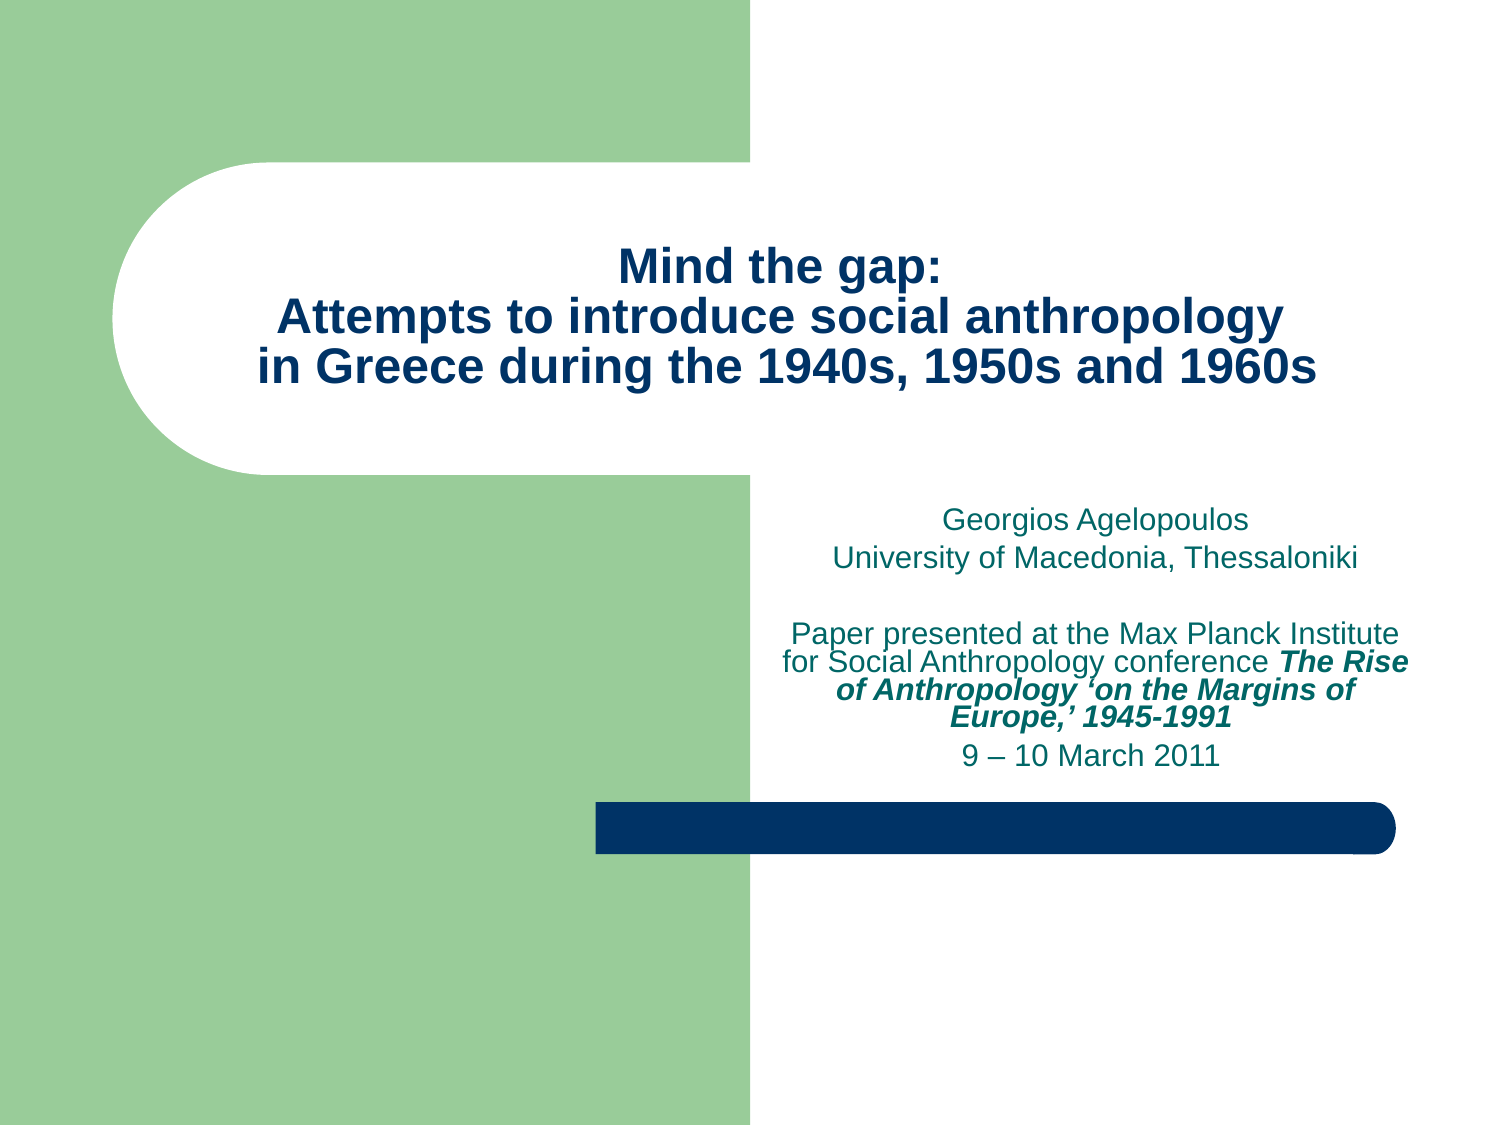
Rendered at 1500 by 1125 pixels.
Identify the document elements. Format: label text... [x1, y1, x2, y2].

text_box Georgios Agelopoulos University of Macedonia, Thessaloniki Paper presented at the Max Planck Institute for Social Anthropology conference The Rise of Anthropology ‘on the Margins of Europe,’ 1945-1991 9 – 10 March 2011 [766, 480, 1426, 780]
title Mind the gap: Attempts to introduce social anthropology in Greece during the 1940s, 1950s and 1960s [158, 208, 1417, 430]
